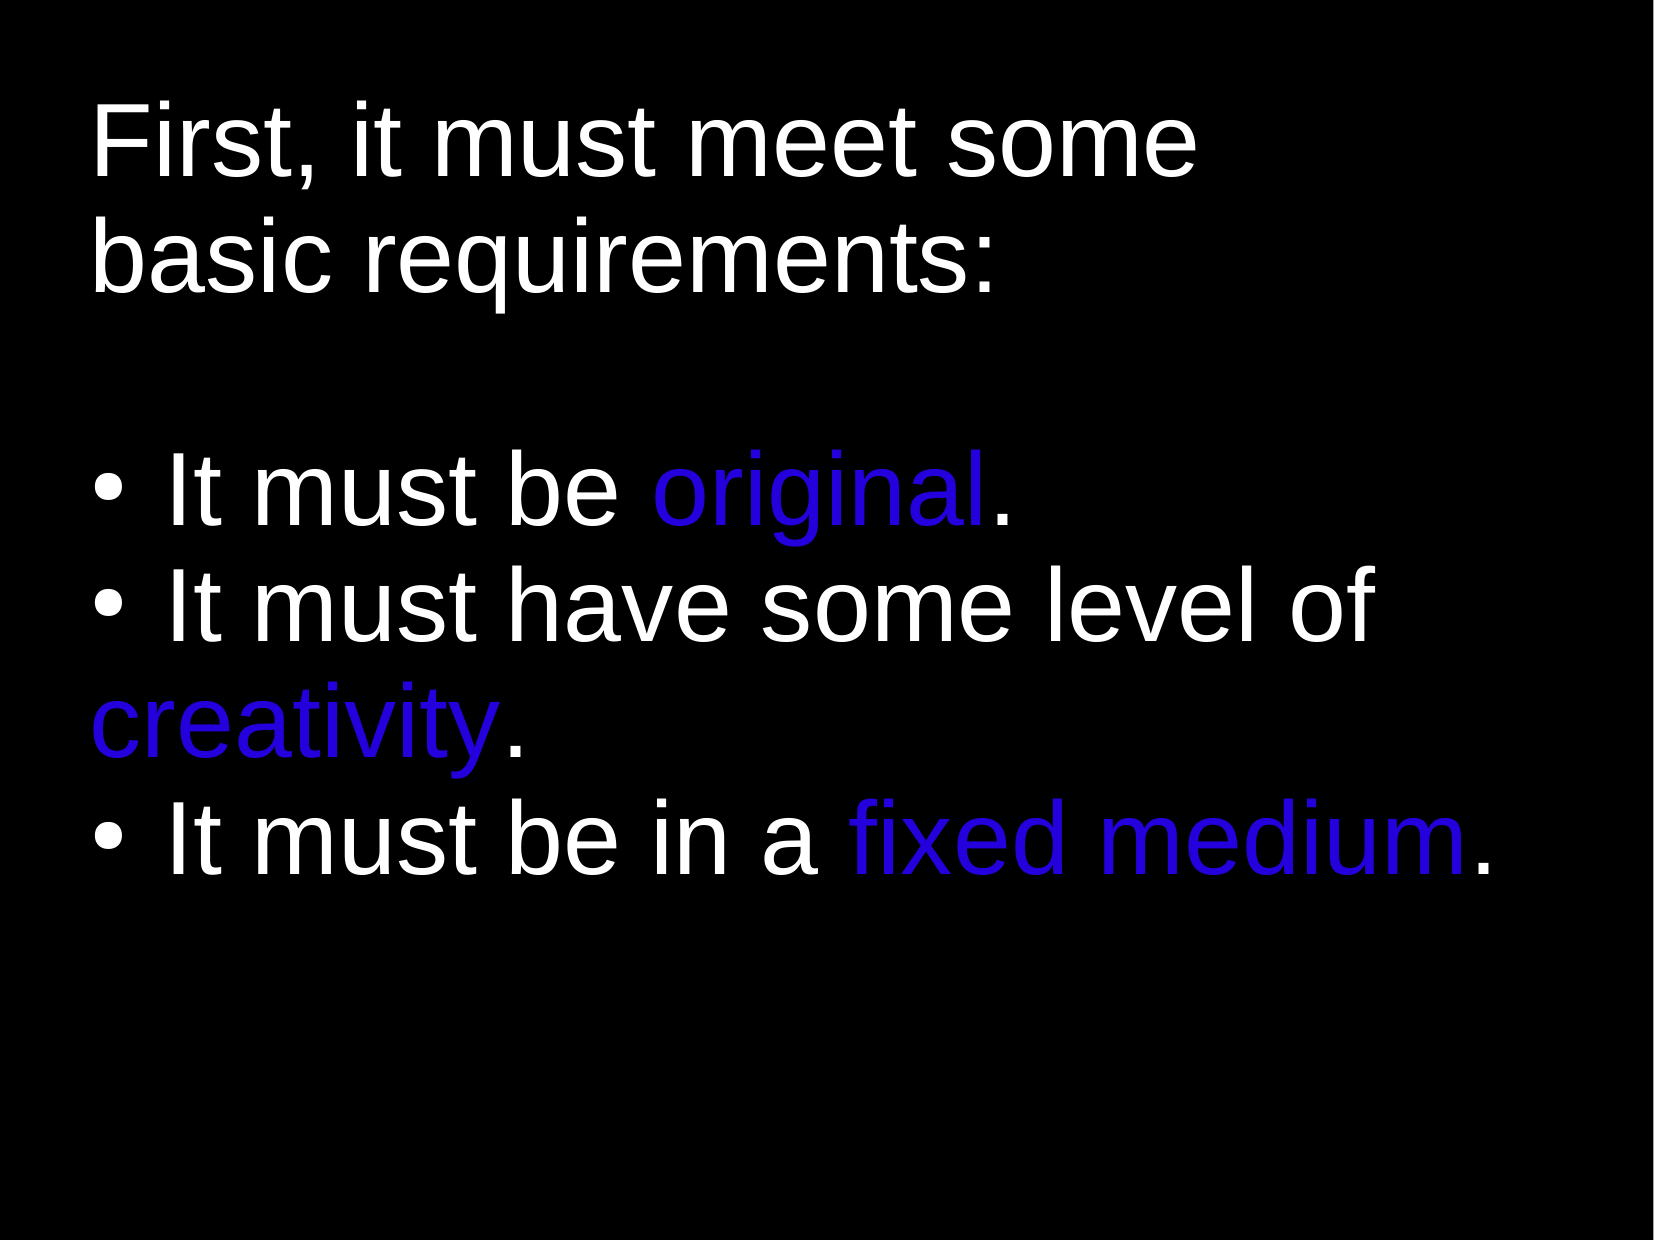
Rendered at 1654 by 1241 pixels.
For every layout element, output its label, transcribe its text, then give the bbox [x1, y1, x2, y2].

text_box First, it must meet some basic requirements: It must be original. It must have some level of creativity. It must be in a fixed medium. [75, 74, 1538, 904]
